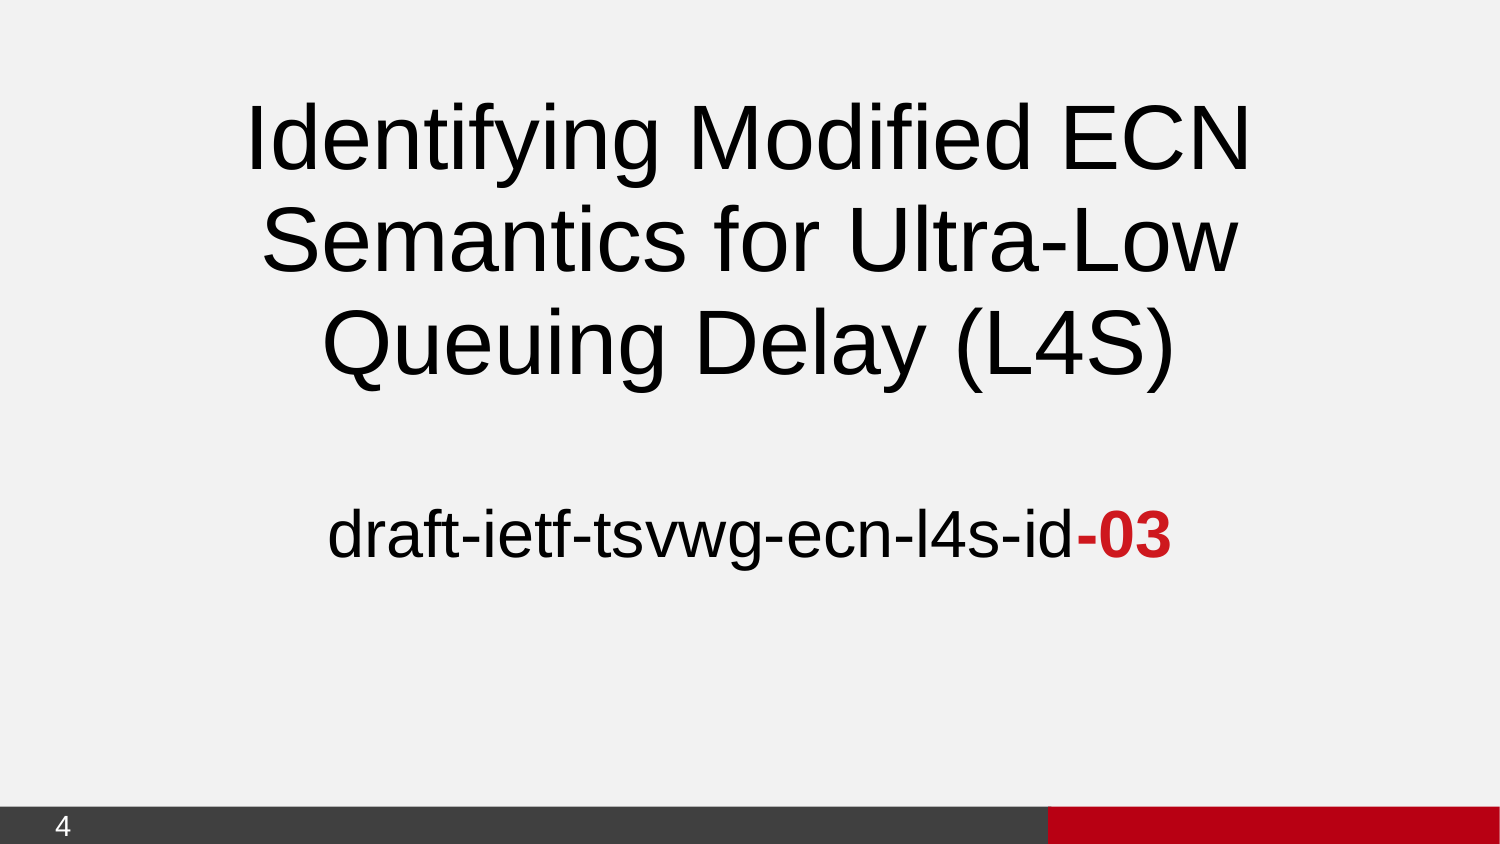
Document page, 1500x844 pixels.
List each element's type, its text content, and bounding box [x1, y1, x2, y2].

title Identifying Modified ECN Semantics for Ultra-Low Queuing Delay (L4S) [75, 86, 1425, 382]
subtitle draft-ietf-tsvwg-ecn-l4s-id-03 [75, 382, 1425, 687]
